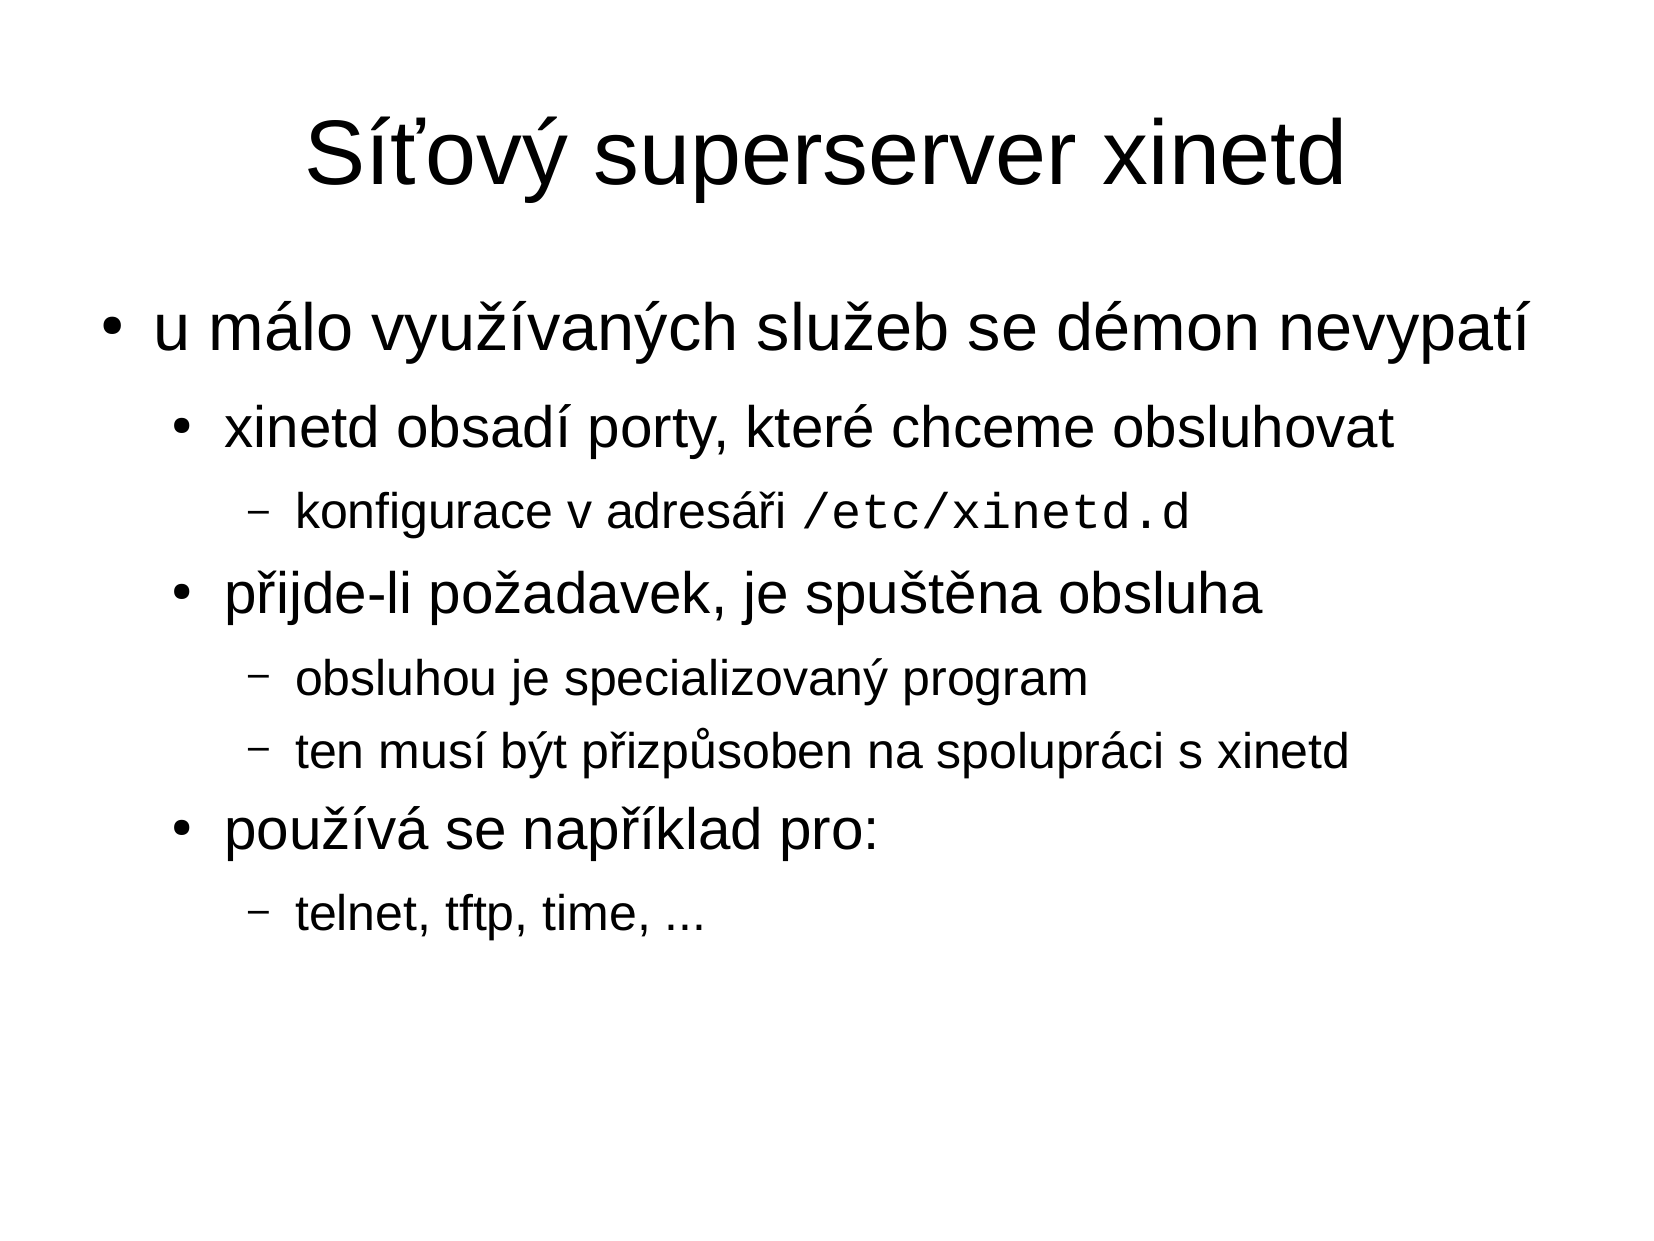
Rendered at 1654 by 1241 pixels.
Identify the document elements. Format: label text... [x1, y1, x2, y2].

title Síťový superserver xinetd [82, 49, 1571, 257]
list u málo využívaných služeb se démon nevypatí xinetd obsadí porty, které chceme obsluhovat konfigurace v adresáři /etc/xinetd.d přijde-li požadavek, je spuštěna obsluha obsluhou je specializovaný program ten musí být přizpůsoben na spolupráci s xinetd používá se například pro: telnet, tftp, time, ... [82, 290, 1571, 1109]
